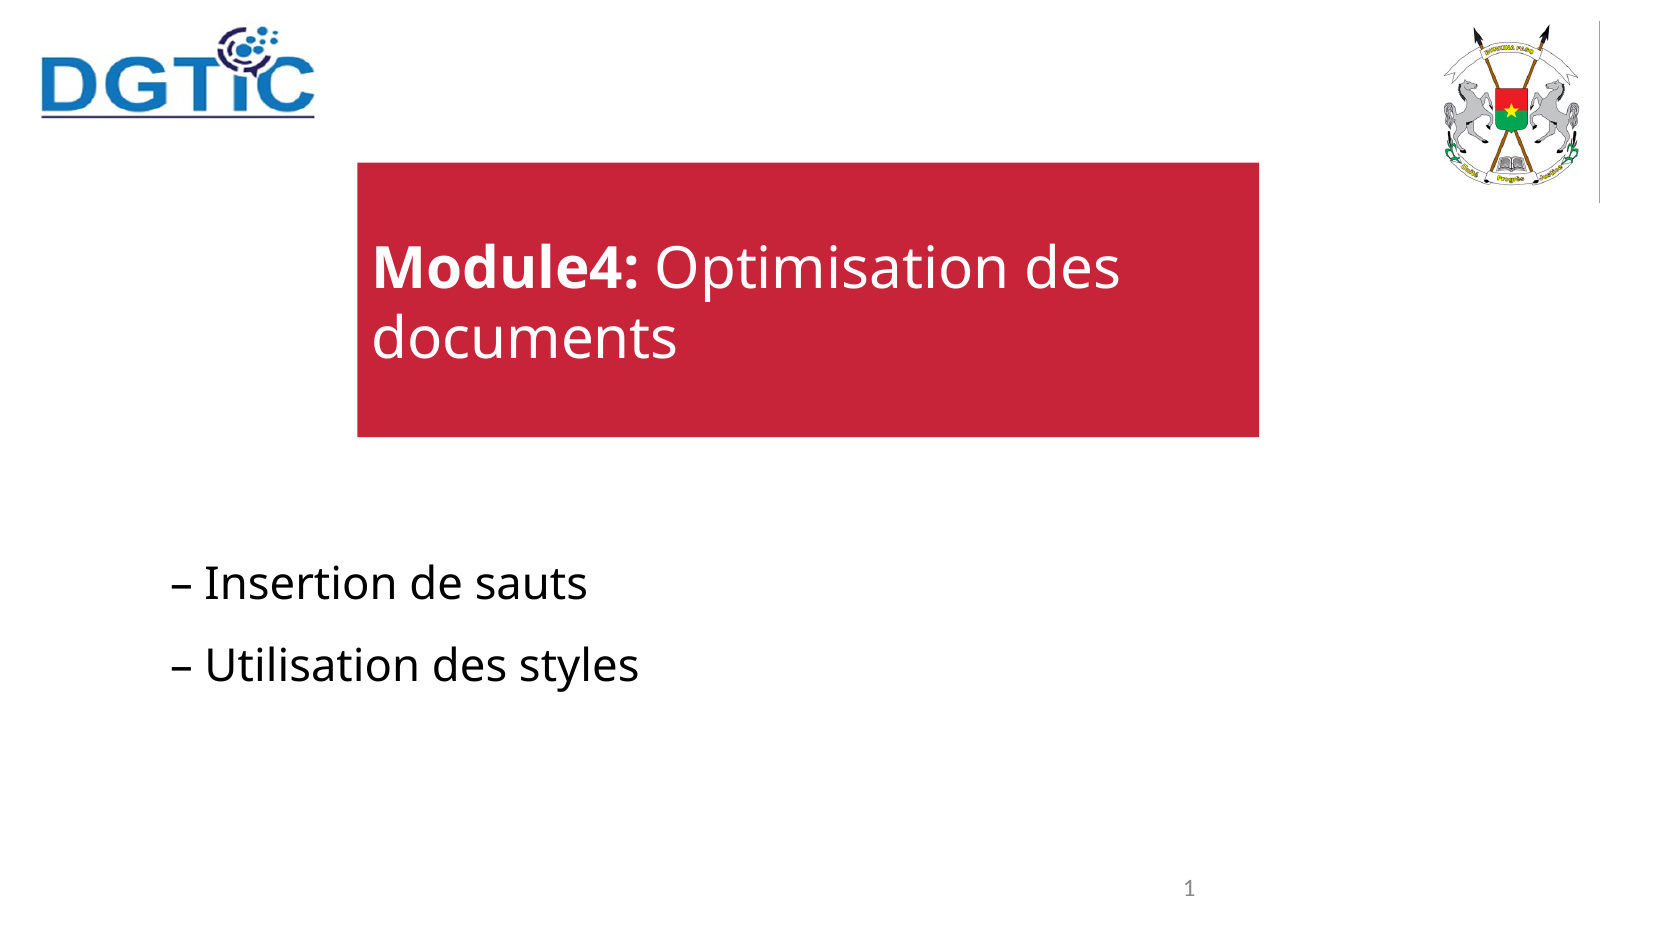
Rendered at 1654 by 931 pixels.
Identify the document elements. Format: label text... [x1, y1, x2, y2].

text_box Module4: Optimisation des documents [357, 162, 1260, 438]
picture [38, 21, 319, 119]
text_box <numéro> [1167, 862, 1540, 912]
text_box – Insertion de sauts – Utilisation des styles [154, 519, 983, 698]
picture [1435, 21, 1600, 203]
